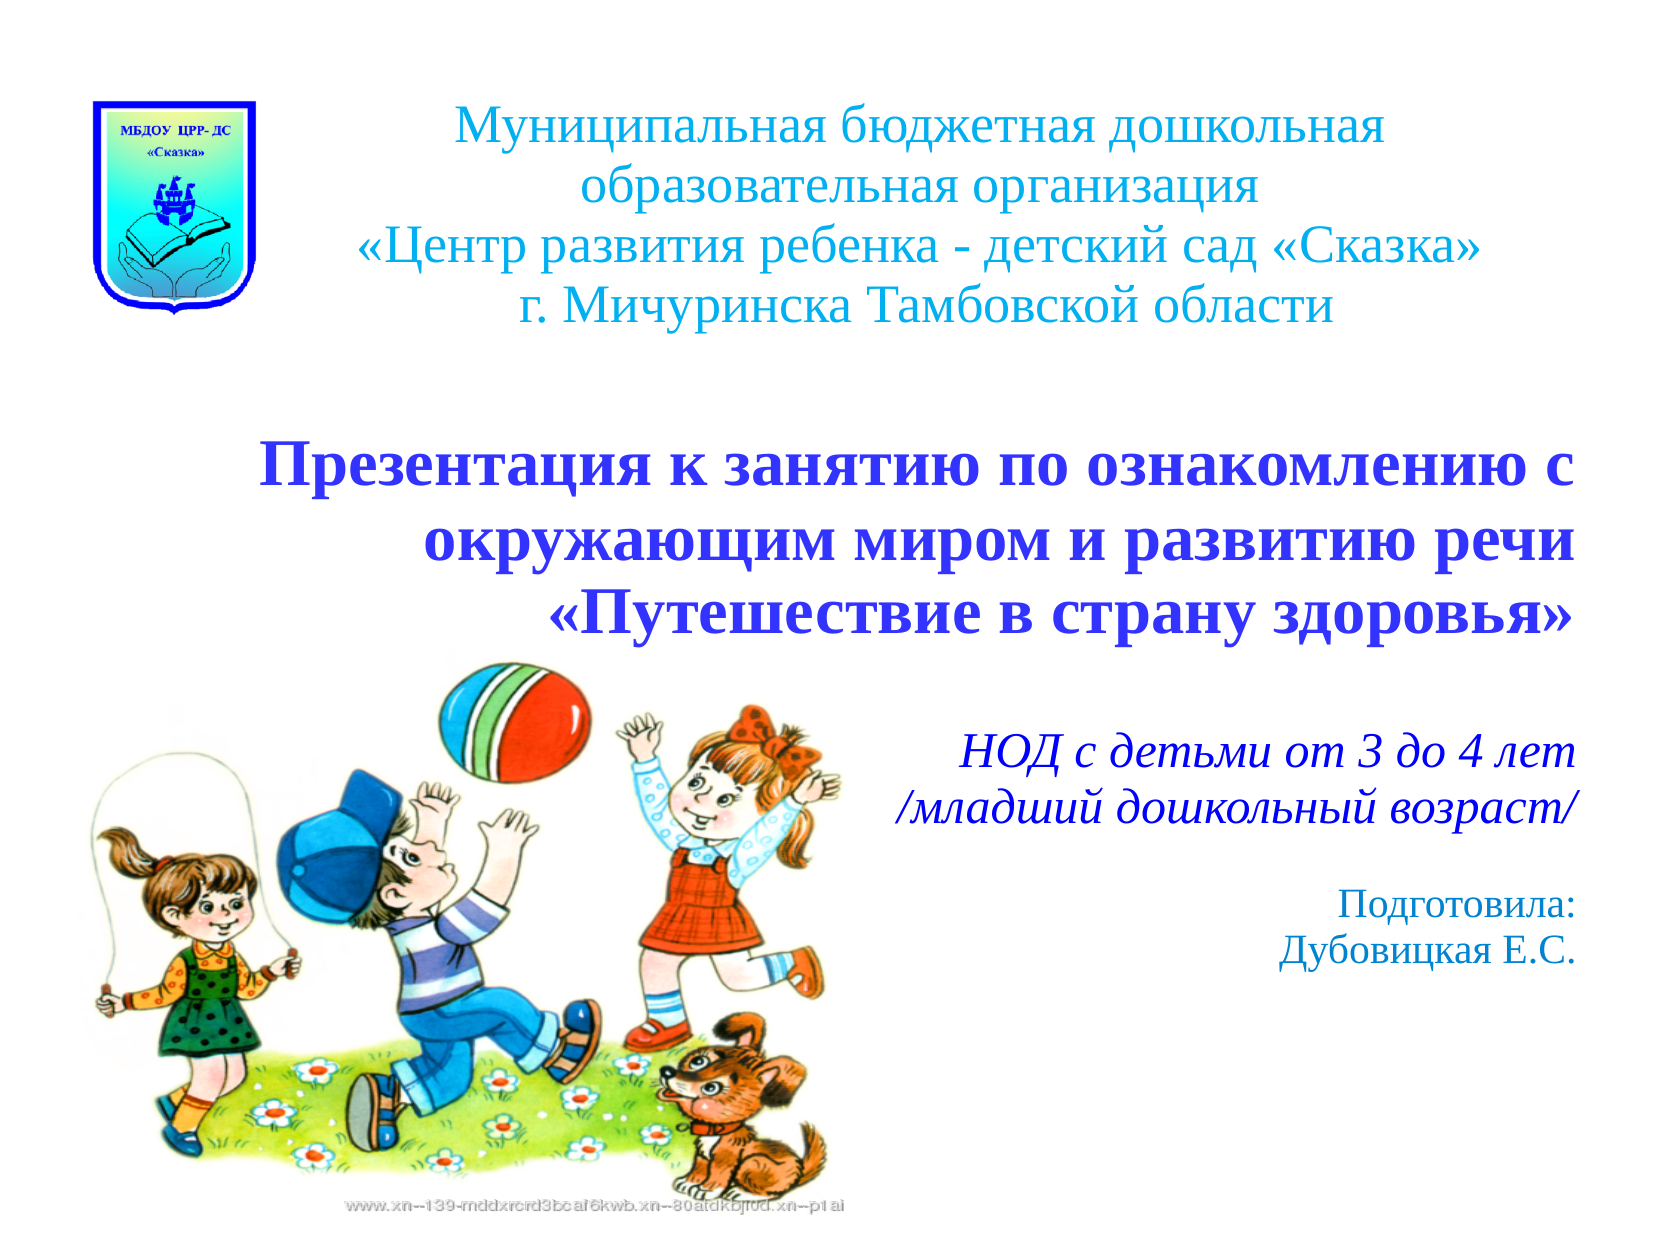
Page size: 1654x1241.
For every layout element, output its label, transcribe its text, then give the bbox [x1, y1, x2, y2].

title Муниципальная бюджетная дошкольная образовательная организация «Центр развития ребенка - детский сад «Сказка» г. Мичуринска Тамбовской области [295, 62, 1560, 290]
picture [88, 94, 260, 319]
picture [70, 649, 851, 1217]
subtitle Презентация к занятию по ознакомлению с окружающим миром и развитию речи «Путешествие в страну здоровья» НОД с детьми от 3 до 4 лет /младший дошкольный возраст/ Подготовила: Дубовицкая Е.С. [88, 290, 1577, 1109]
